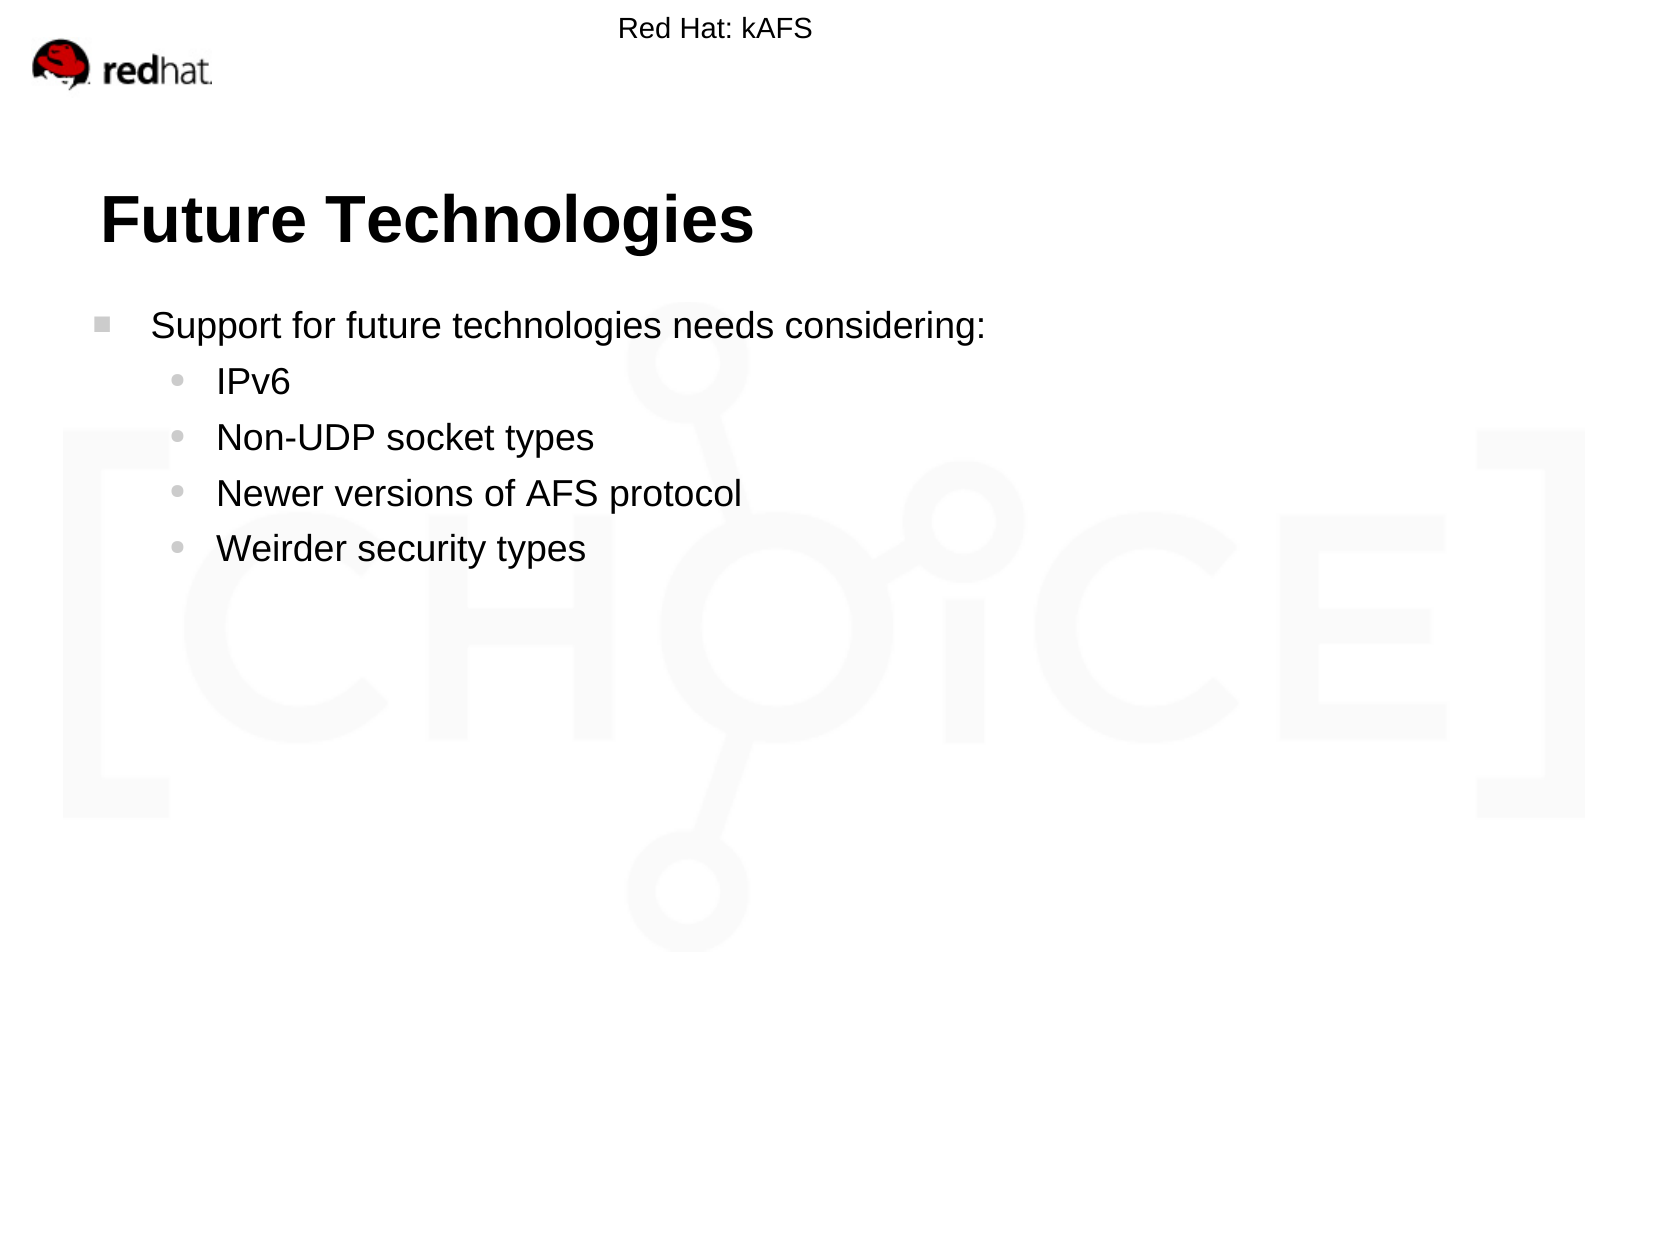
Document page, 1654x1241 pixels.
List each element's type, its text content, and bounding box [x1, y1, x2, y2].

list Support for future technologies needs considering: IPv6 Non-UDP socket types Newer versions of AFS protocol Weirder security types [94, 304, 1500, 1174]
picture [63, 302, 1585, 952]
picture [31, 37, 212, 98]
title Future Technologies [100, 164, 1506, 275]
